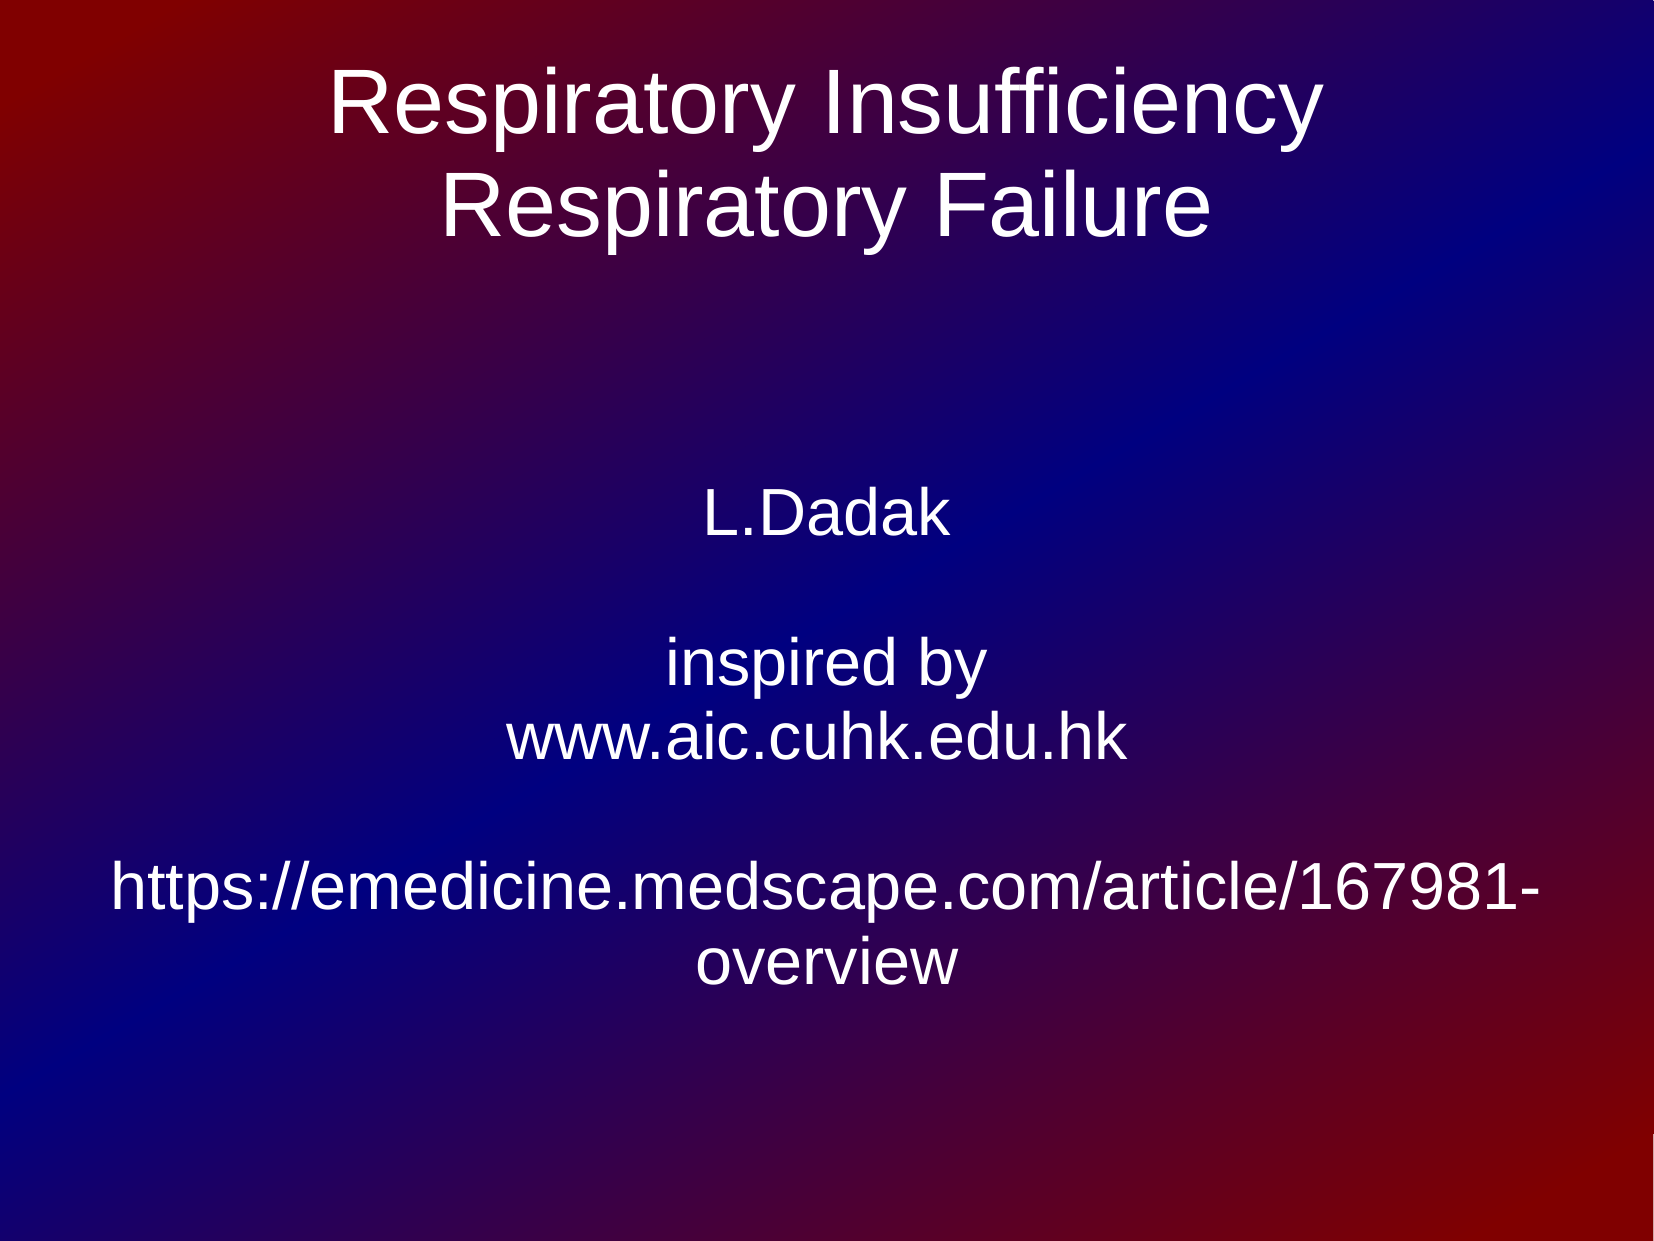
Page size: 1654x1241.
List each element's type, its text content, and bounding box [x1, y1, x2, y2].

title Respiratory Insufficiency Respiratory Failure [82, 49, 1571, 257]
subtitle L.Dadak inspired by www.aic.cuhk.edu.hk https://emedicine.medscape.com/article/167981-overview [82, 294, 1571, 1105]
